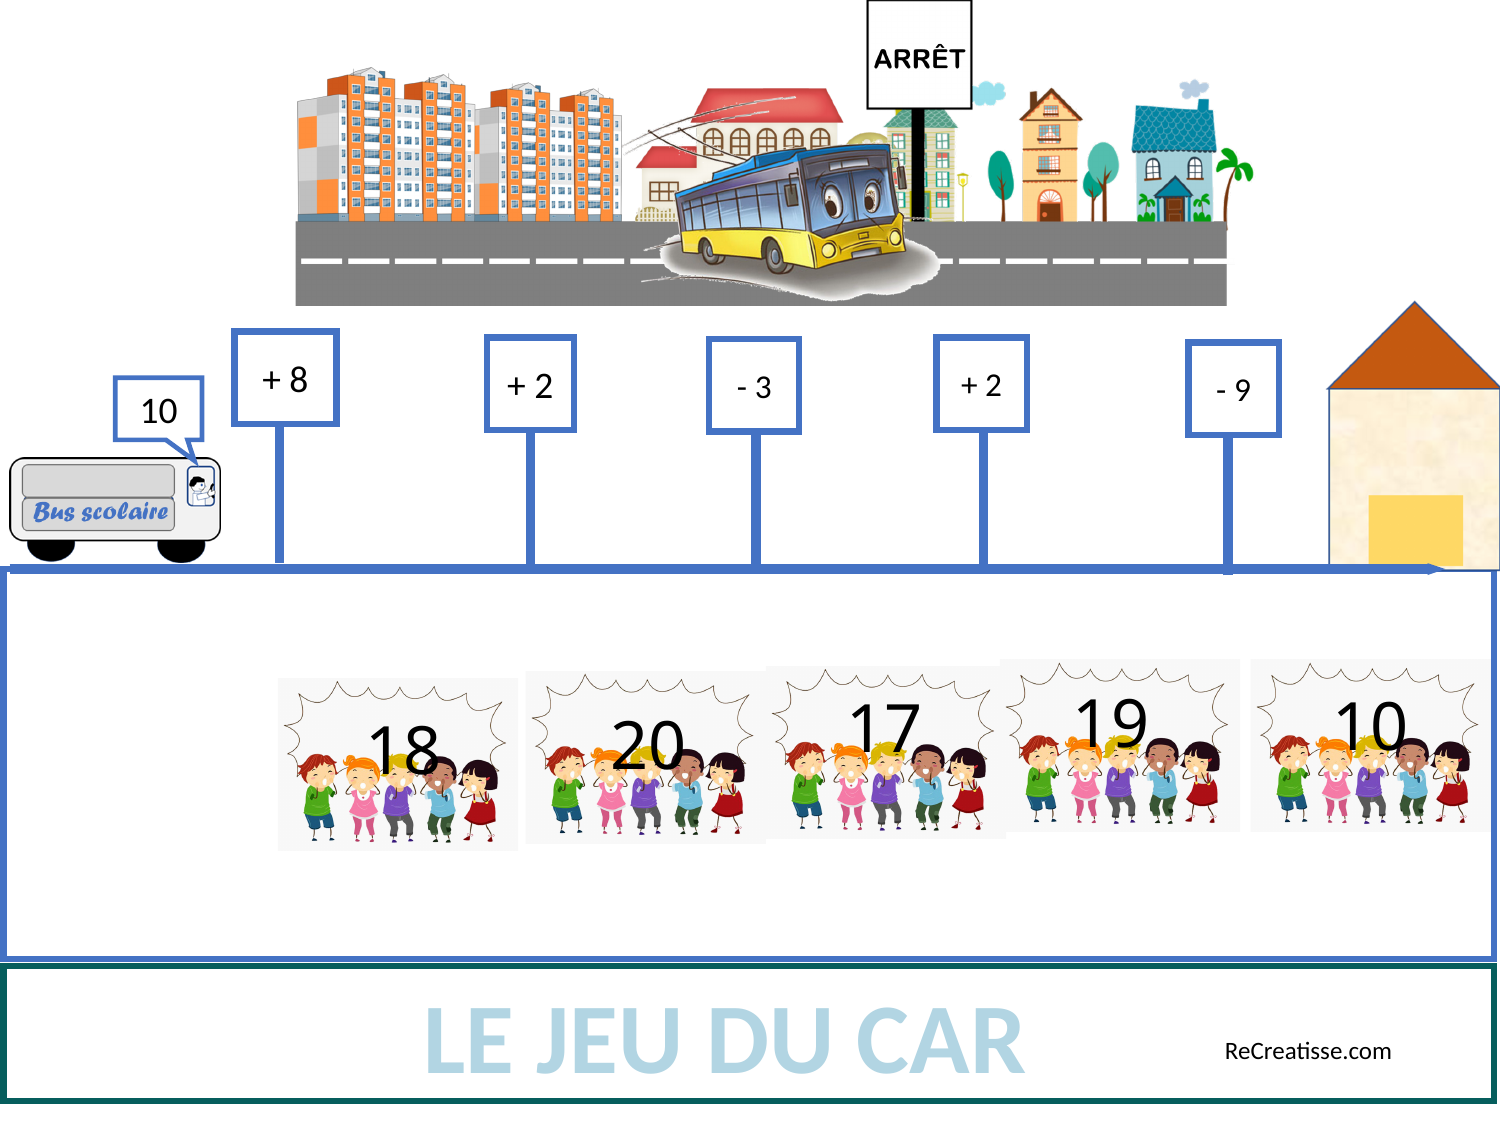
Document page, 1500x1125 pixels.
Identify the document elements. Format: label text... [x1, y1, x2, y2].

text_box [3, 569, 1494, 959]
text_box LE JEU DU CAR [3, 966, 1494, 1101]
picture [525, 659, 1241, 844]
text_box + 2 [937, 338, 1027, 430]
text_box - 3 [709, 339, 799, 431]
text_box 17 [831, 678, 938, 773]
text_box 20 [595, 695, 702, 790]
text_box 10 [115, 377, 202, 461]
text_box ReCreatisse.com [1210, 1027, 1408, 1073]
text_box + 2 [487, 338, 574, 430]
picture [1250, 659, 1491, 832]
text_box 10 [1317, 677, 1424, 772]
picture [277, 678, 519, 851]
picture [1325, 300, 1500, 580]
text_box 18 [350, 700, 457, 796]
text_box - 9 [1189, 342, 1279, 435]
text_box 19 [1058, 673, 1165, 768]
picture [295, 0, 1261, 306]
text_box + 8 [235, 332, 336, 424]
picture [9, 457, 221, 563]
